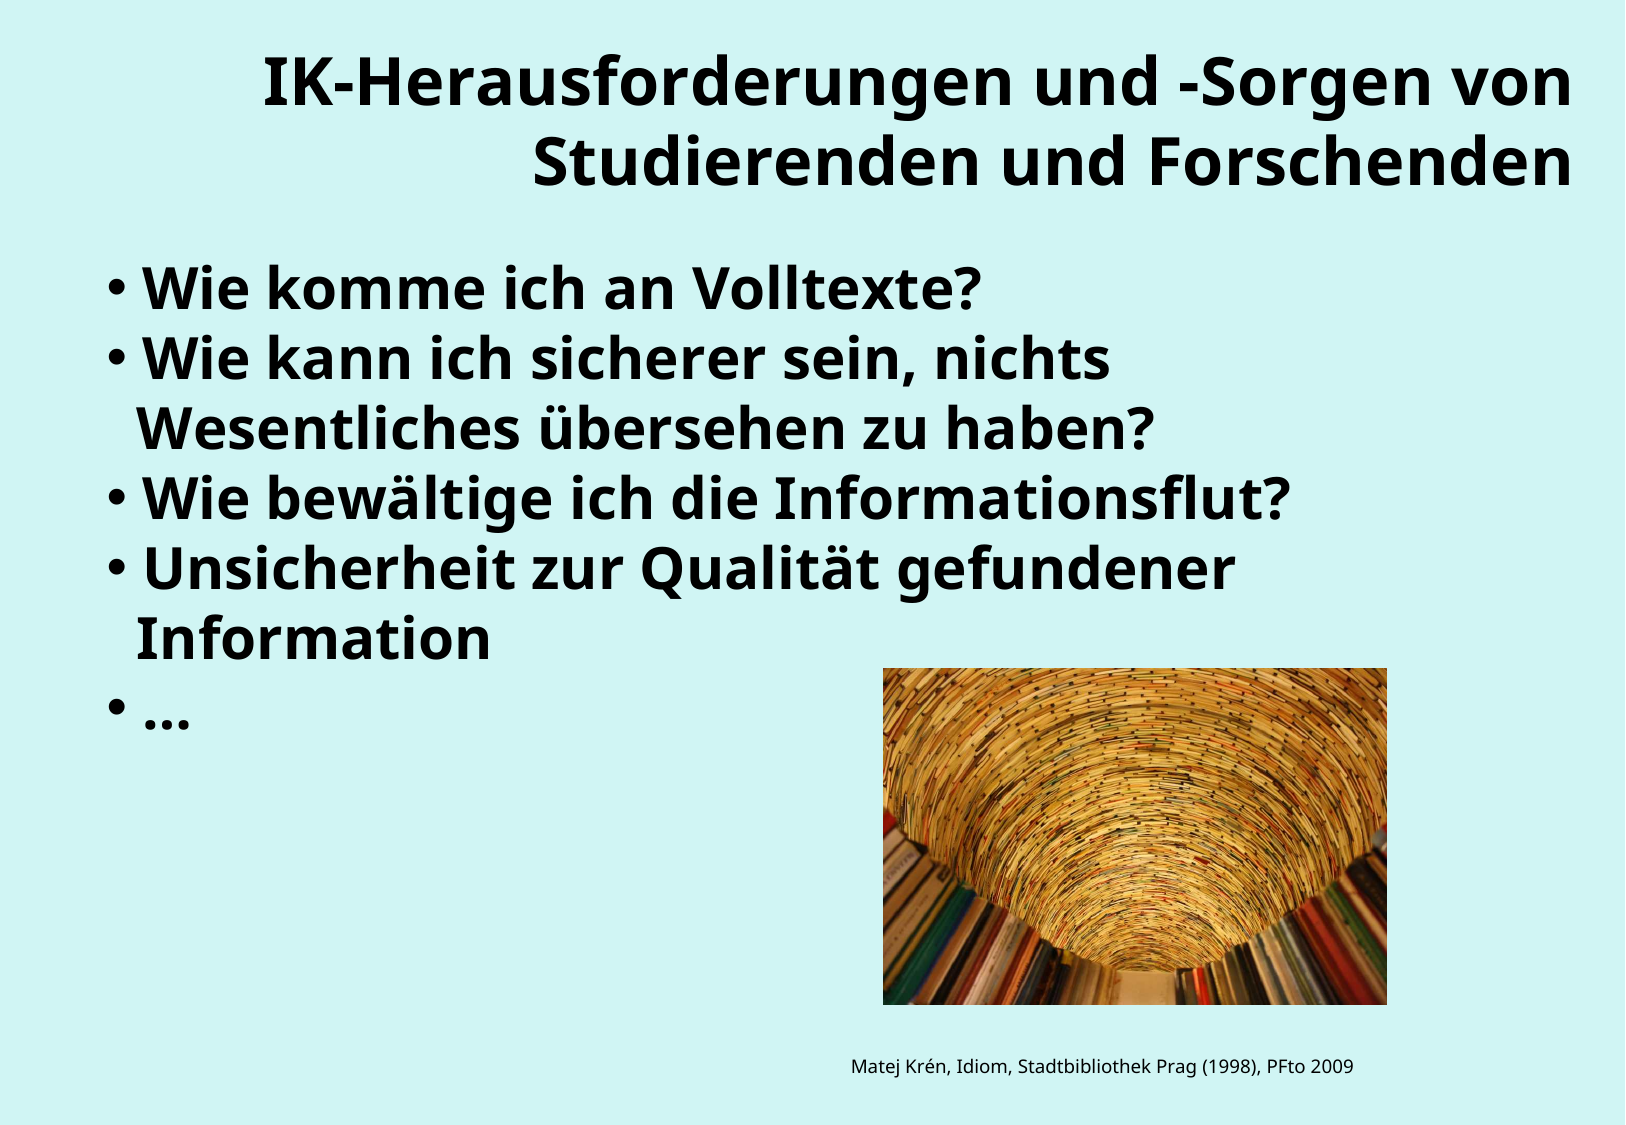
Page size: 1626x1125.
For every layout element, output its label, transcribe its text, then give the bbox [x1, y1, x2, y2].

text_box Matej Krén, Idiom, Stadtbibliothek Prag (1998), PFto 2009 [836, 1046, 1439, 1085]
picture [883, 668, 1387, 1005]
text_box Wie komme ich an Volltexte? Wie kann ich sicherer sein, nichts Wesentliches übersehen zu haben? Wie bewältige ich die Informationsflut? Unsicherheit zur Qualität gefundener Information … [91, 243, 1593, 959]
title IK-Herausforderungen und -Sorgen von Studierenden und Forschenden [21, 30, 1590, 219]
